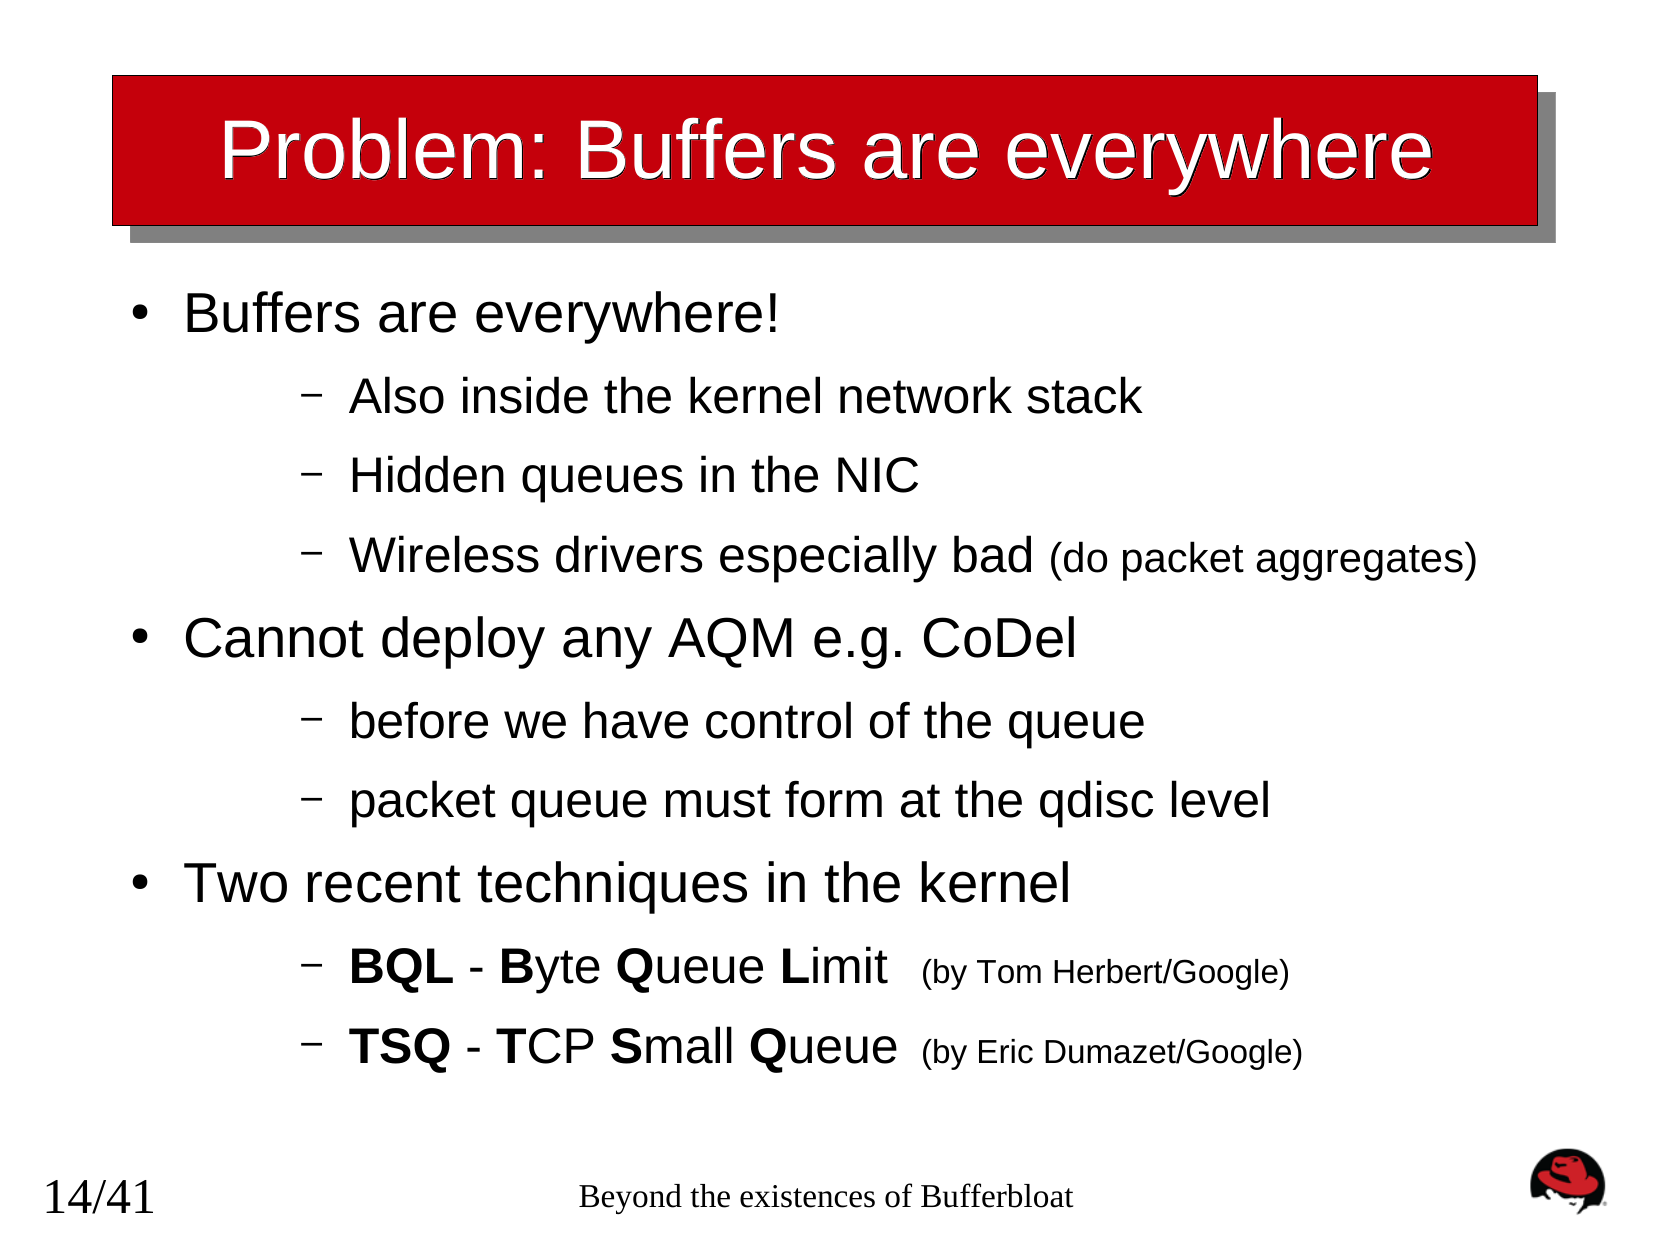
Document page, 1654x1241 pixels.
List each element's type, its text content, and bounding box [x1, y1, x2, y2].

picture [1529, 1146, 1613, 1224]
title Problem: Buffers are everywhere [116, 46, 1538, 254]
list Buffers are everywhere! Also inside the kernel network stack Hidden queues in the NIC Wireless drivers especially bad (do packet aggregates) Cannot deploy any AQM e.g. CoDel before we have control of the queue packet queue must form at the qdisc level Two recent techniques in the kernel BQL - Byte Queue Limit (by Tom Herbert/Google) TSQ - TCP Small Queue (by Eric Dumazet/Google) [112, 281, 1538, 1074]
